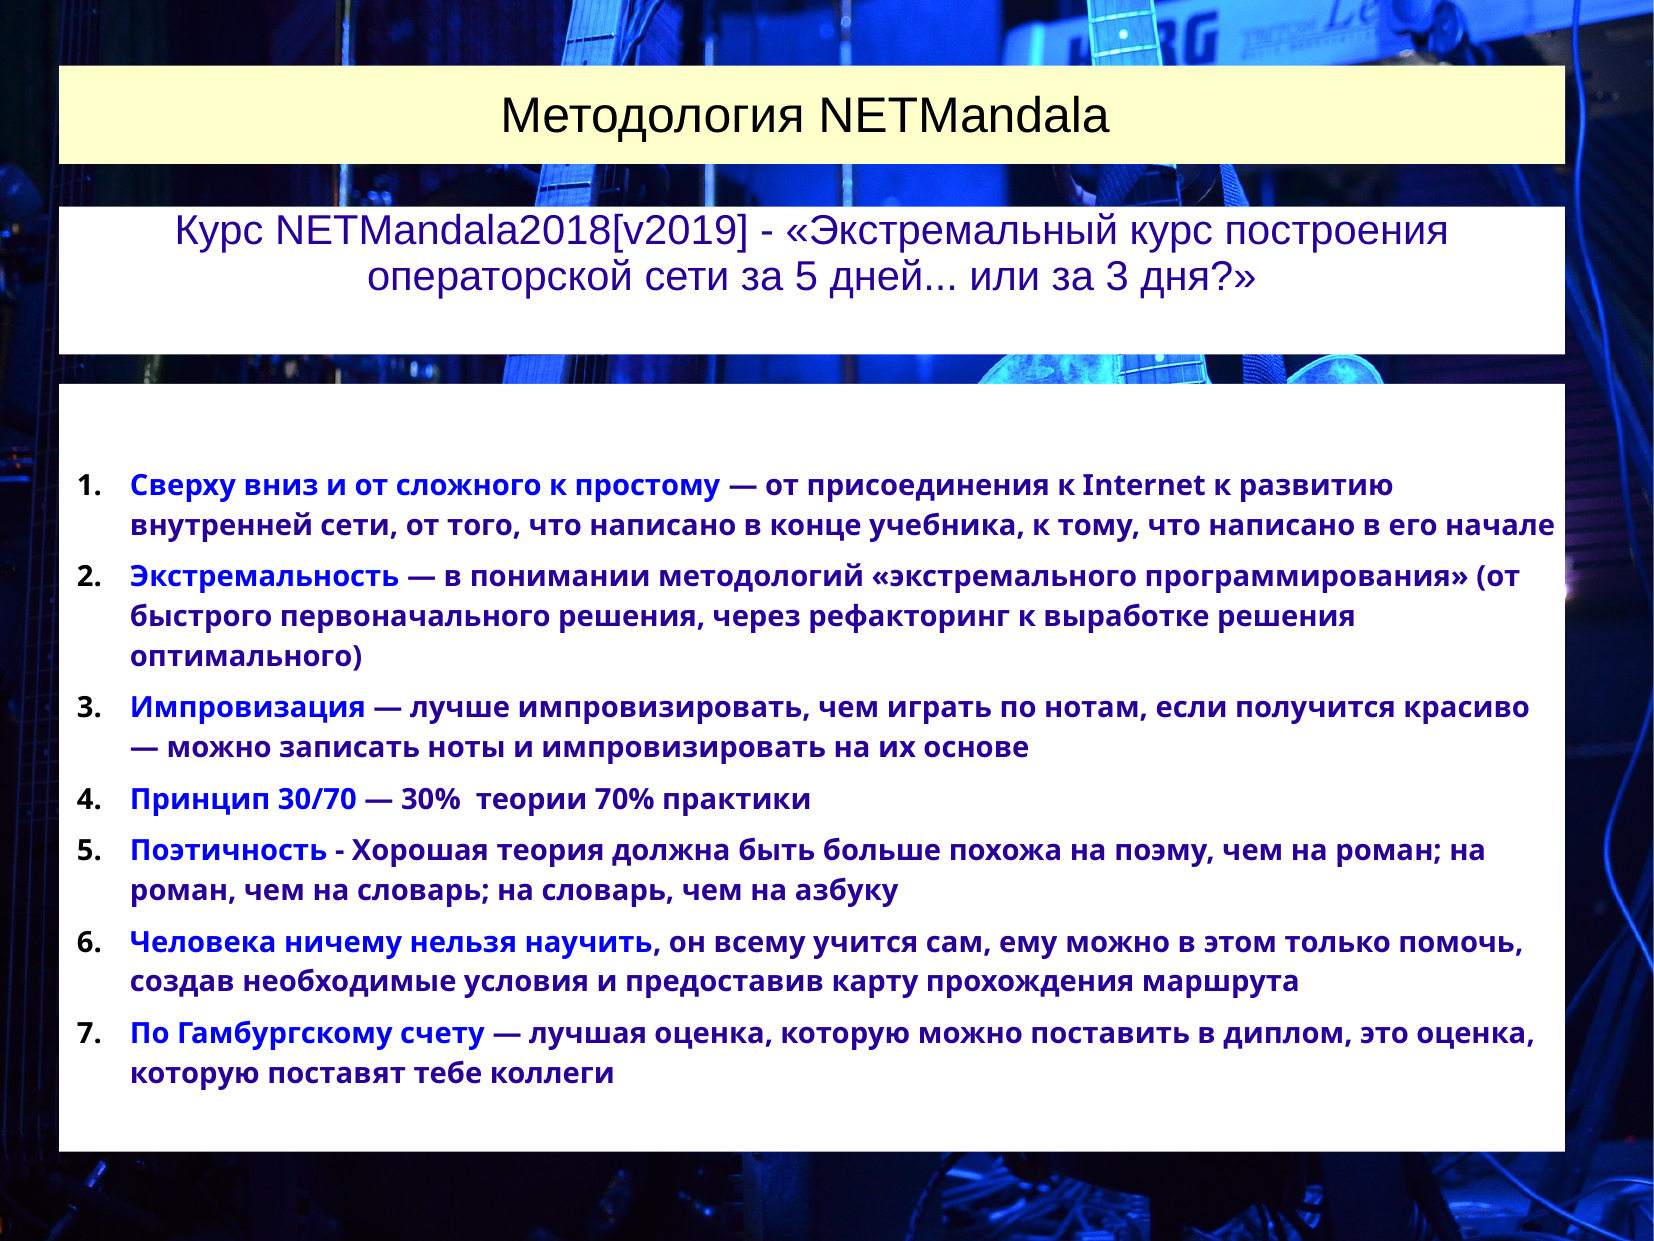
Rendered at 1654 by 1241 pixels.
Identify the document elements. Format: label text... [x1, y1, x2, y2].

picture [0, 0, 1654, 1241]
list Курс NETMandala2018[v2019] - «Экстремальный курс построения операторской сети за 5 дней... или за 3 дня?» [59, 206, 1565, 355]
list Сверху вниз и от сложного к простому — от присоединения к Internet к развитию внутренней сети, от того, что написано в конце учебника, к тому, что написано в его начале Экстремальность — в понимании методологий «экстремального программирования» (от быстрого первоначального решения, через рефакторинг к выработке решения оптимального) Импровизация — лучше импровизировать, чем играть по нотам, если получится красиво — можно записать ноты и импровизировать на их основе Принцип 30/70 — 30% теории 70% практики Поэтичность - Хорошая теория должна быть больше похожа на поэму, чем на роман; на роман, чем на словарь; на словарь, чем на азбуку Человека ничему нельзя научить, он всему учится сам, ему можно в этом только помочь, создав необходимые условия и предоставив карту прохождения маршрута По Гамбургскому счету — лучшая оценка, которую можно поставить в диплом, это оценка, которую поставят тебе коллеги [59, 383, 1565, 1152]
title Методология NETMandala [59, 65, 1566, 164]
